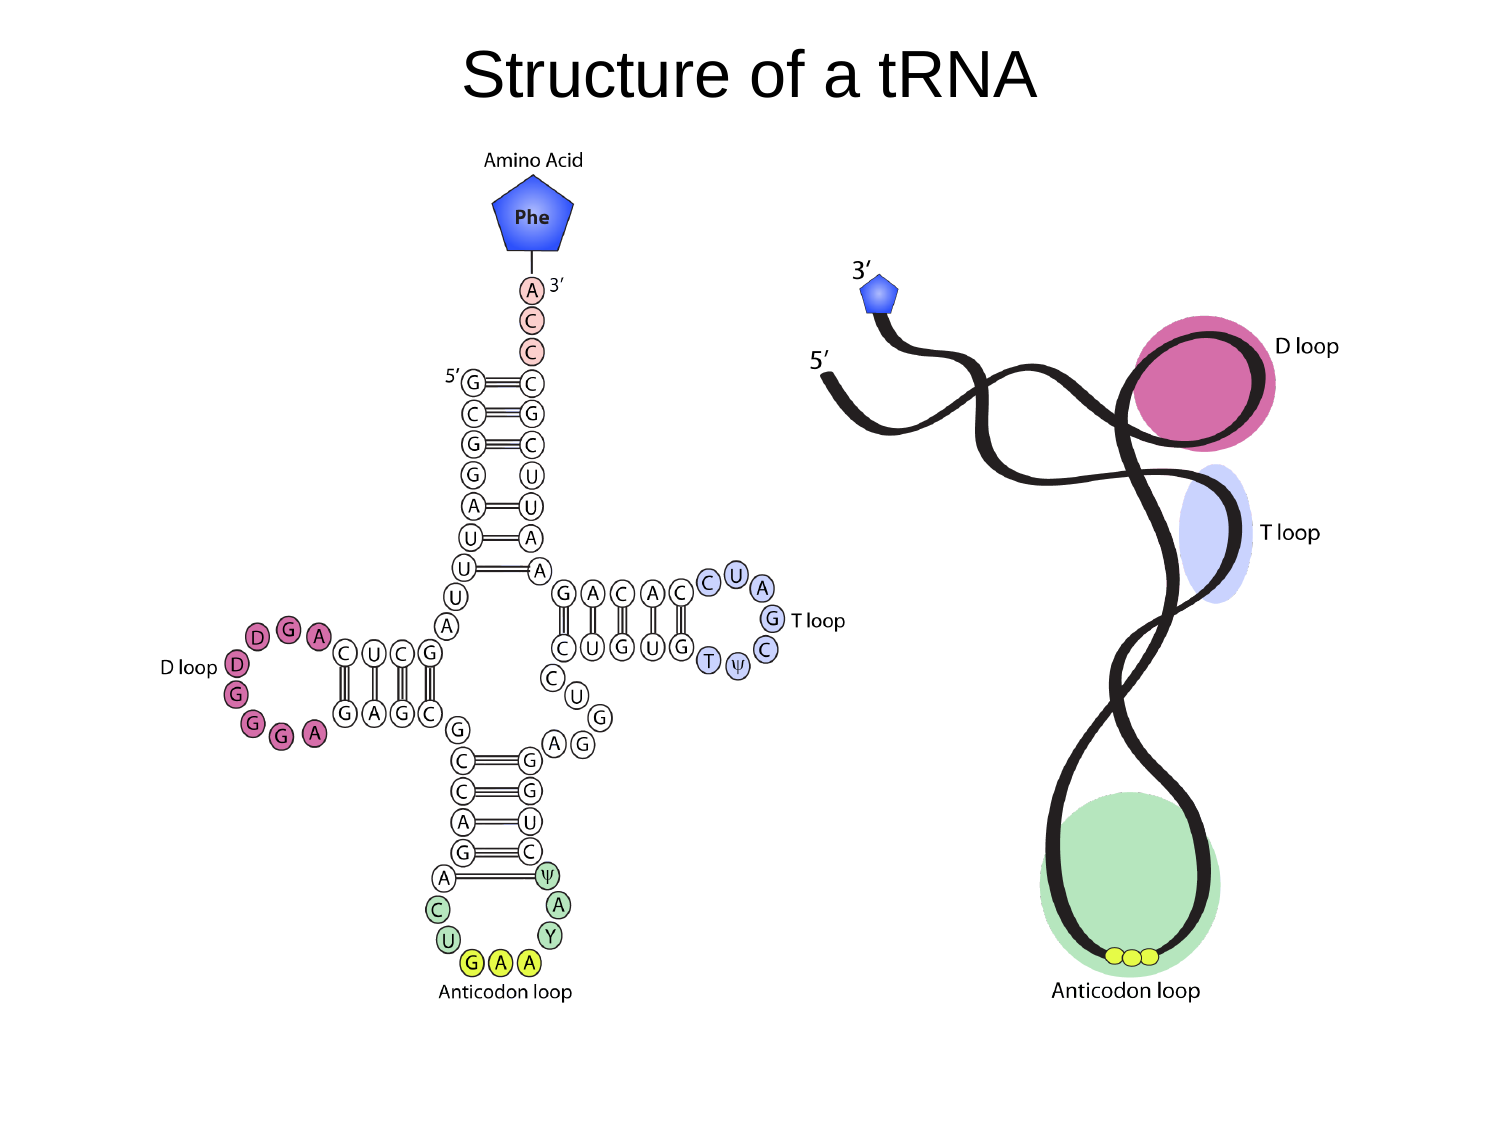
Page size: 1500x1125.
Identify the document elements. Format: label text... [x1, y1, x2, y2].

title Structure of a tRNA [75, 23, 1426, 119]
picture [159, 149, 1341, 1005]
